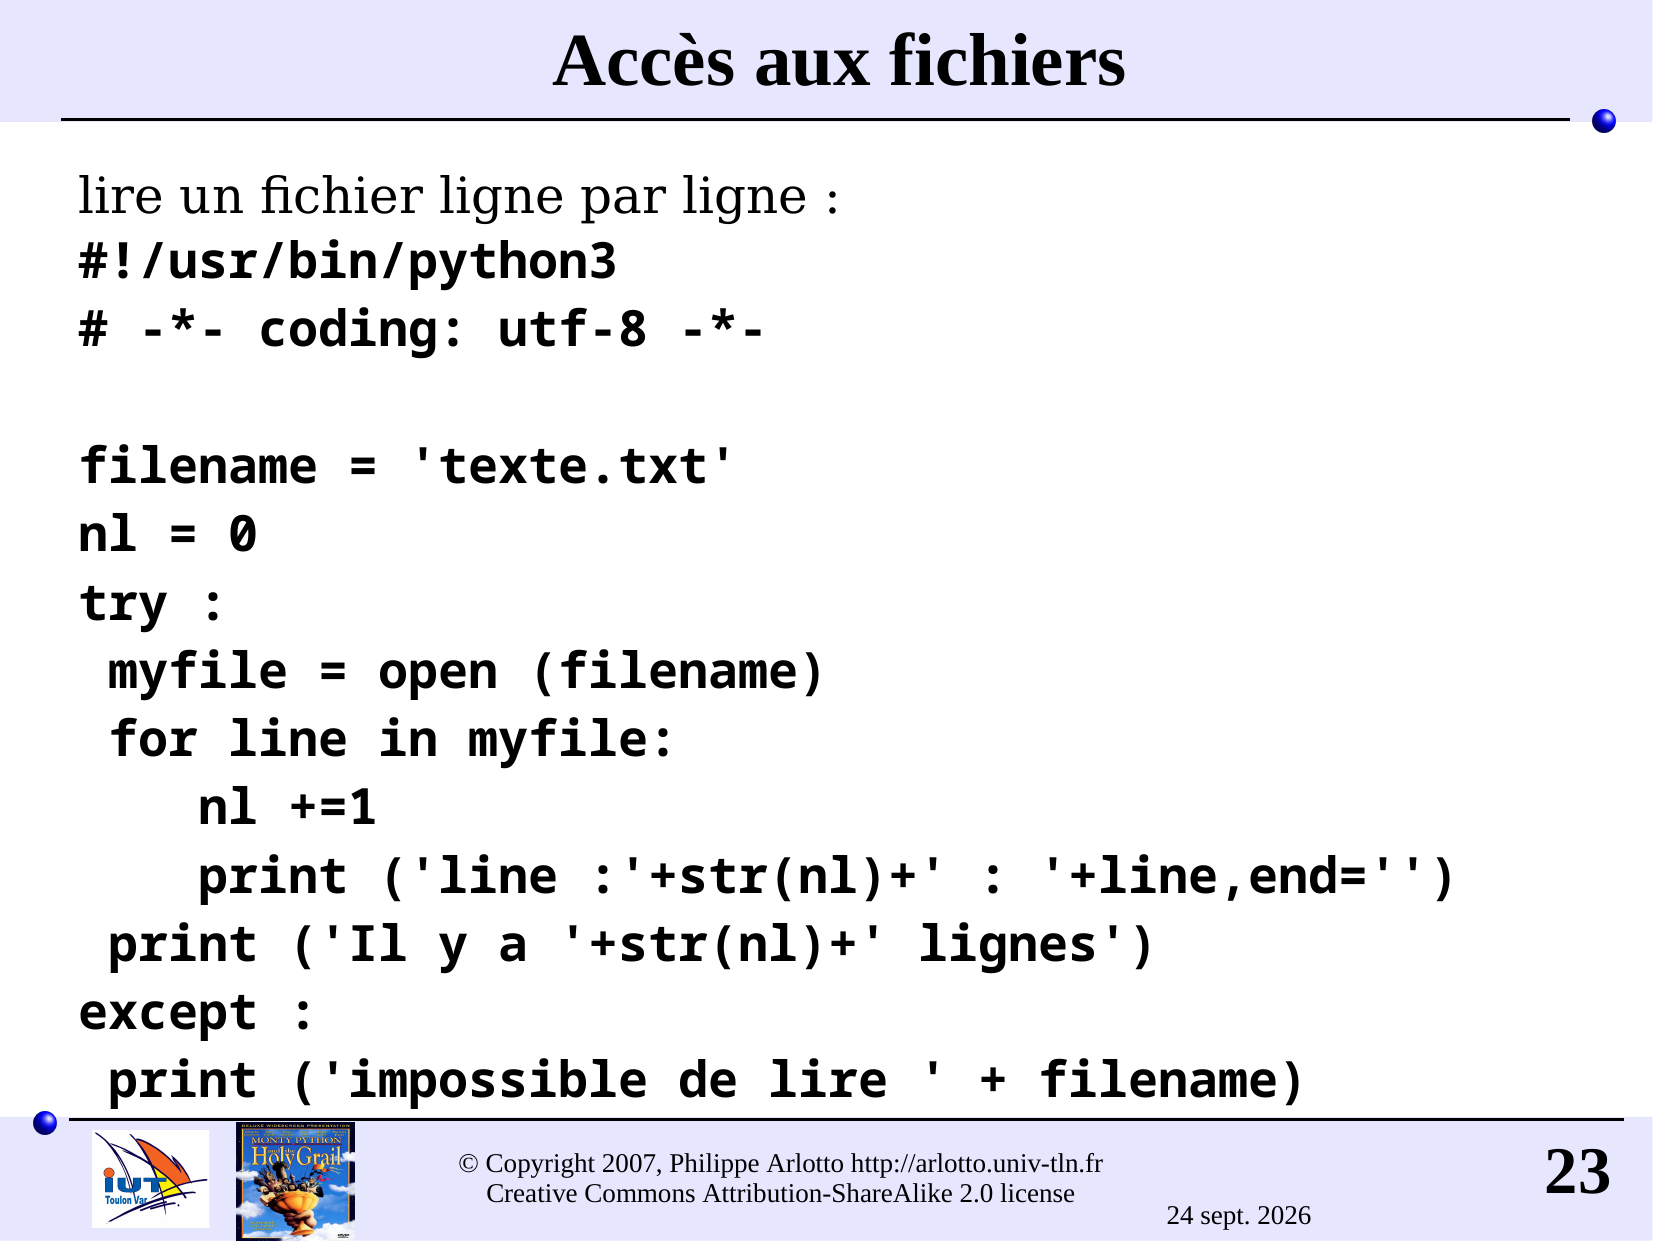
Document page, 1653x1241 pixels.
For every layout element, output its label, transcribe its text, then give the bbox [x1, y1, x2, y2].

picture [236, 1122, 355, 1241]
text_box lire un fichier ligne par ligne : #!/usr/bin/python3 # -*- coding: utf-8 -*- filename = 'texte.txt' nl = 0 try : myfile = open (filename) for line in myfile: nl +=1 print ('line :'+str(nl)+' : '+line,end='') print ('Il y a '+str(nl)+' lignes') except : print ('impossible de lire ' + filename) [78, 166, 1459, 1054]
title Accès aux fichiers [95, 11, 1585, 110]
